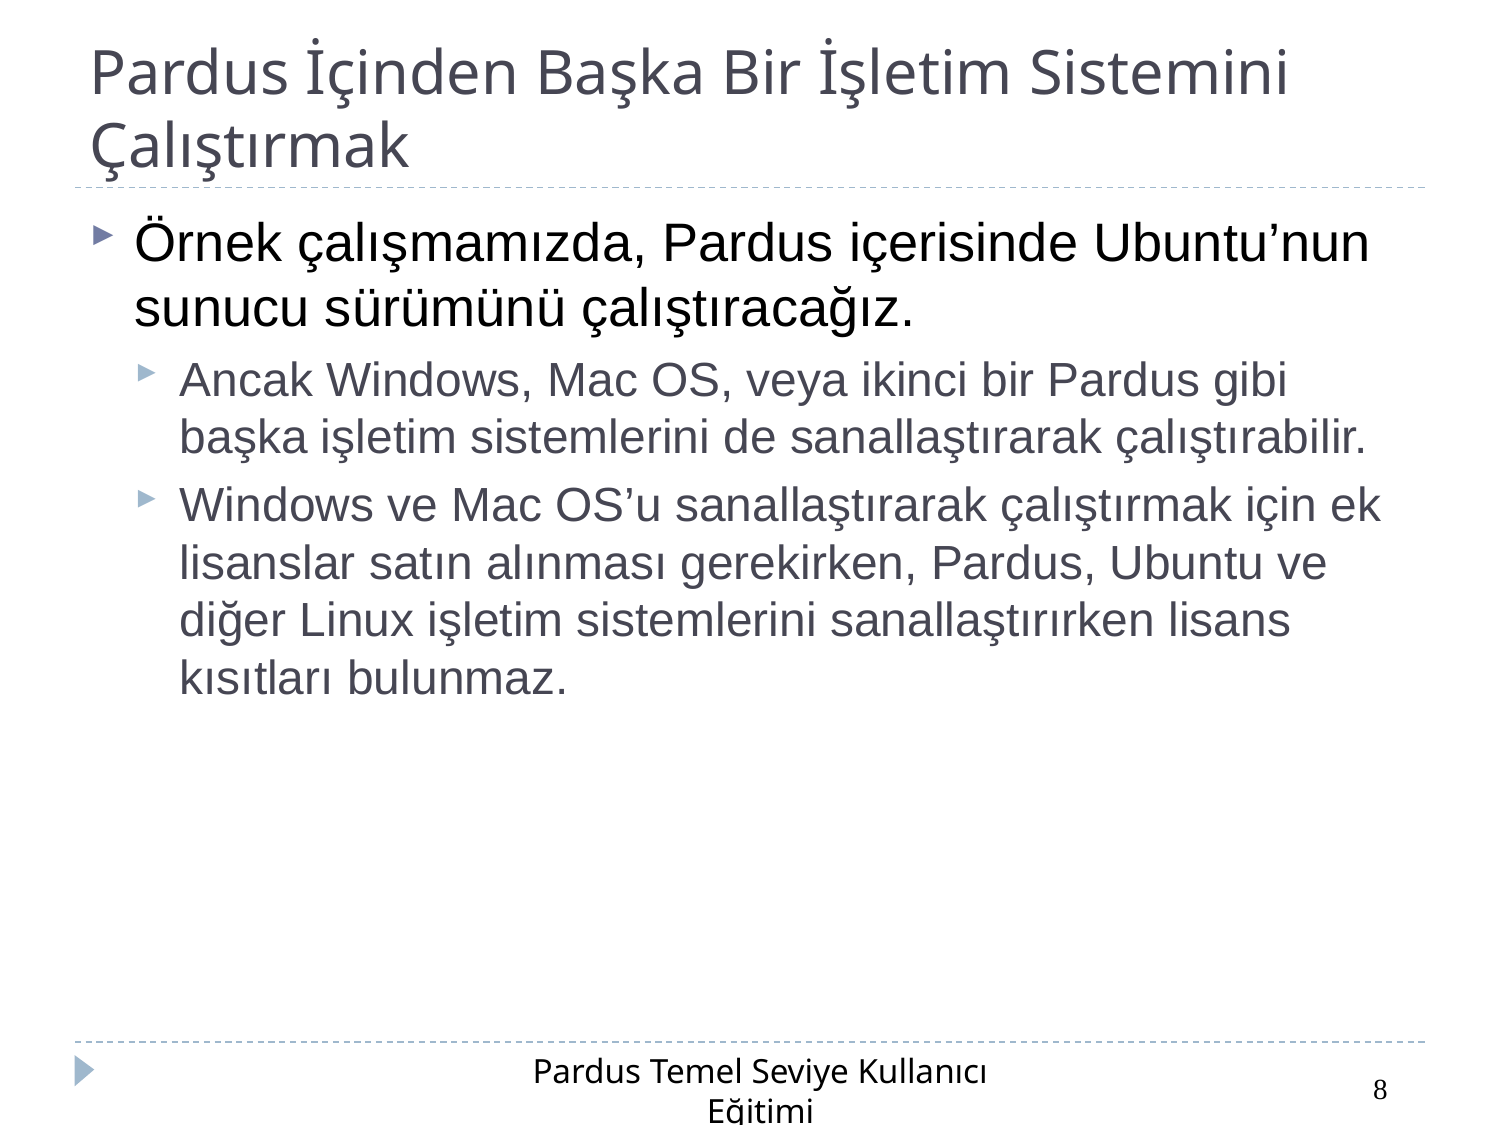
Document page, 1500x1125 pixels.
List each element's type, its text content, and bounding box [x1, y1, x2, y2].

title Pardus İçinden Başka Bir İşletim Sistemini Çalıştırmak [75, 24, 1425, 188]
list Örnek çalışmamızda, Pardus içerisinde Ubuntu’nun sunucu sürümünü çalıştıracağız. Ancak Windows, Mac OS, veya ikinci bir Pardus gibi başka işletim sistemlerini de sanallaştırarak çalıştırabilir. Windows ve Mac OS’u sanallaştırarak çalıştırmak için ek lisanslar satın alınması gerekirken, Pardus, Ubuntu ve diğer Linux işletim sistemlerini sanallaştırırken lisans kısıtları bulunmaz. [75, 200, 1425, 1010]
